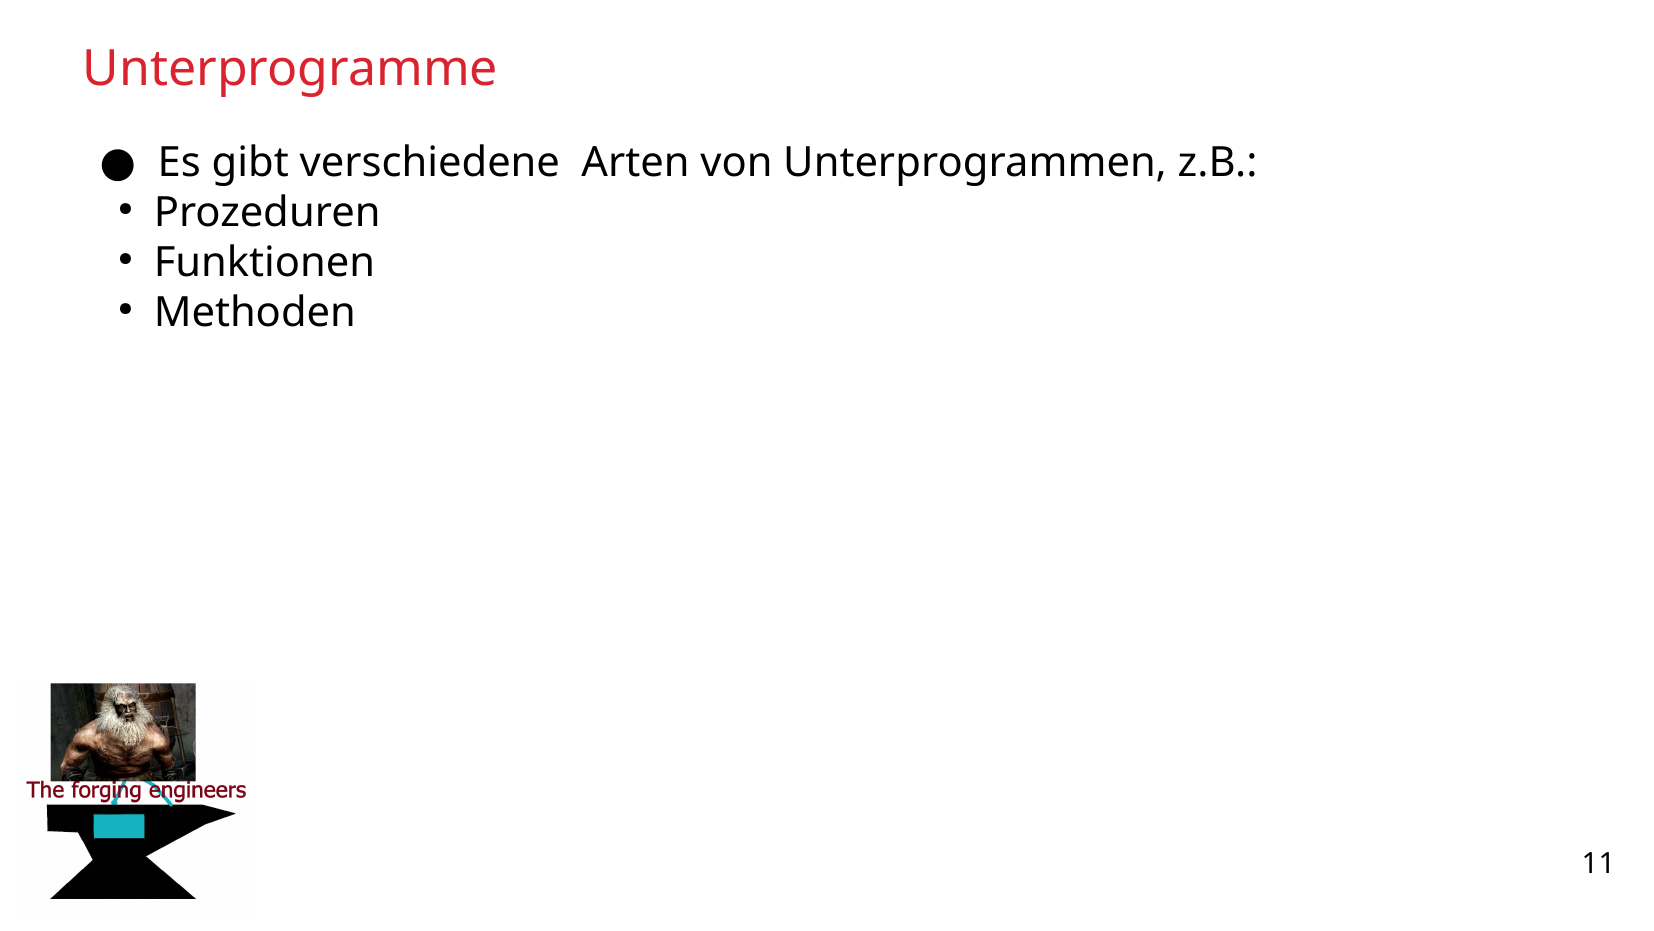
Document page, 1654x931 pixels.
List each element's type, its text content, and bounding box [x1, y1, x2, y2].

text_box Es gibt verschiedene Arten von Unterprogrammen, z.B.: Prozeduren Funktionen Methoden [82, 135, 1560, 343]
picture [17, 679, 254, 916]
title Unterprogramme [82, 37, 1571, 95]
